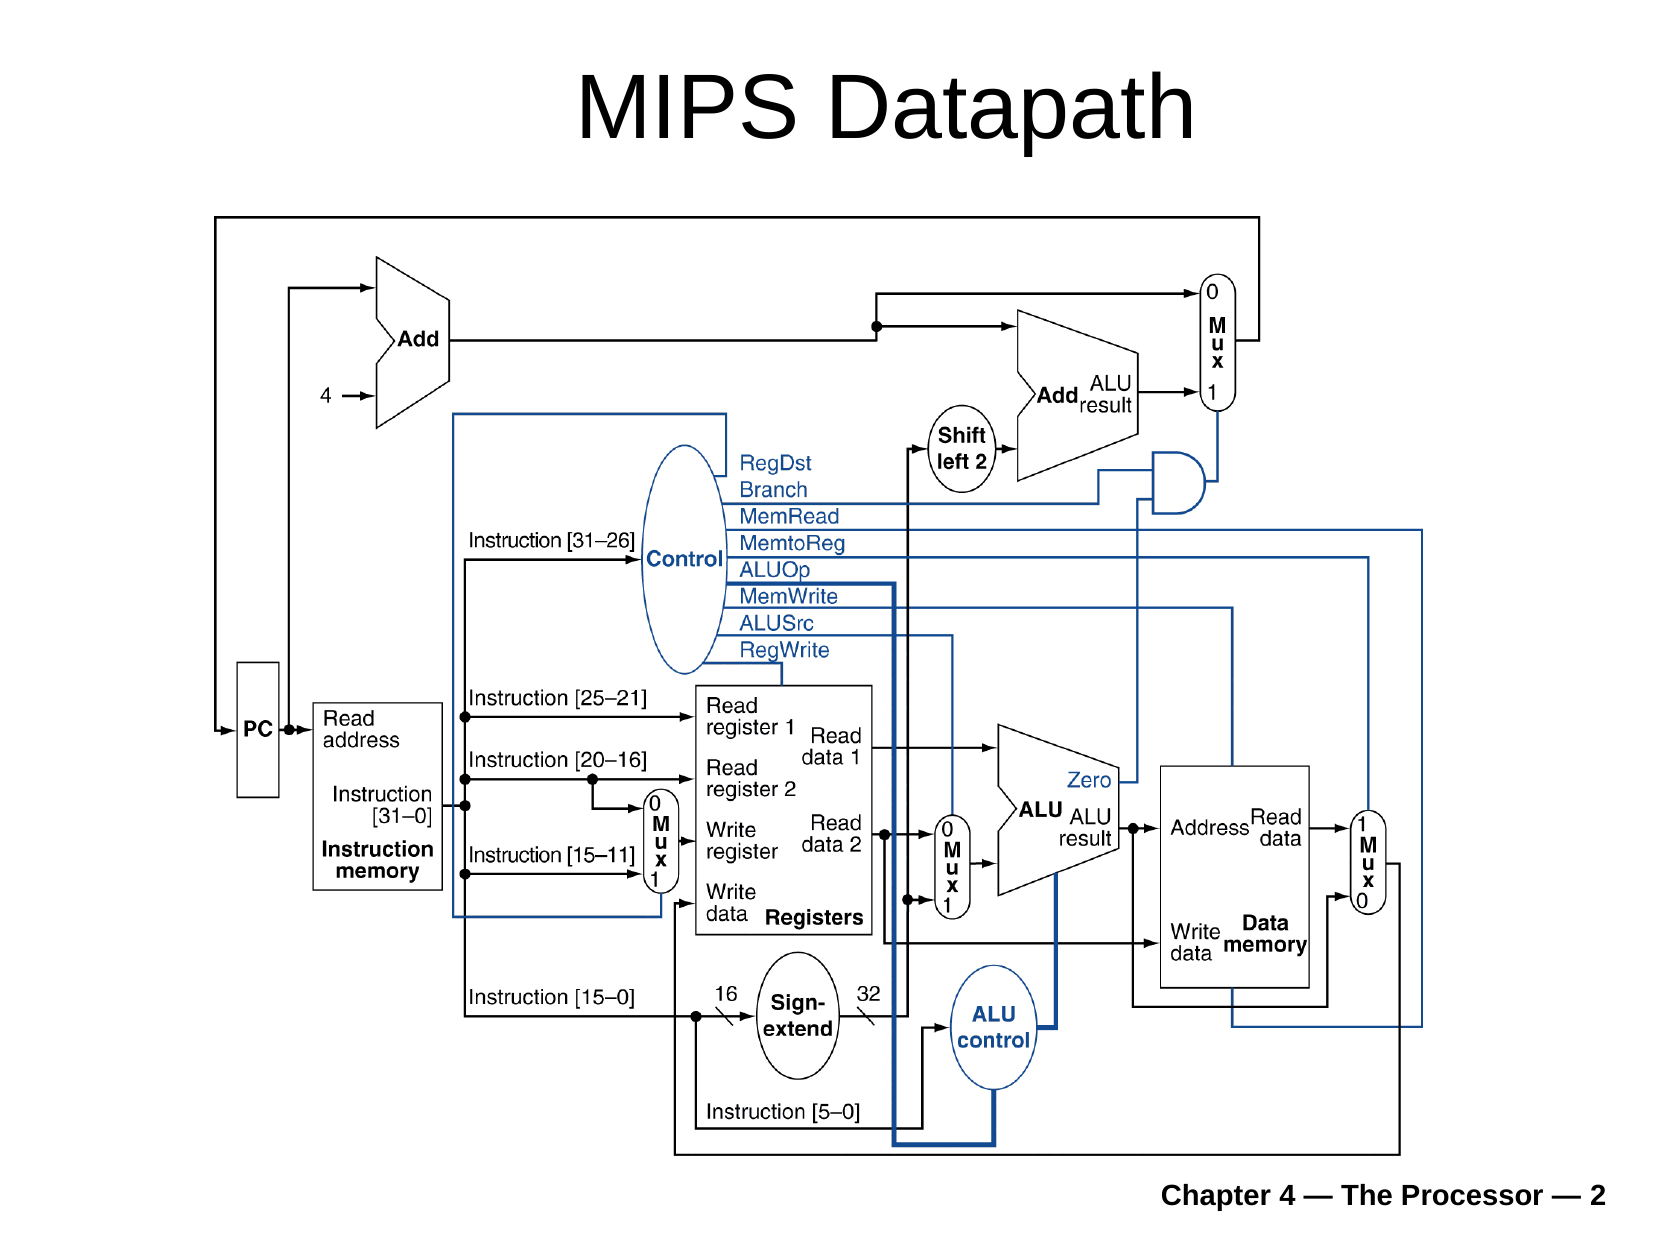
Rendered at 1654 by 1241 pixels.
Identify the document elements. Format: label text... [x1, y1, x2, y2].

title MIPS Datapath [123, 26, 1618, 165]
text_box Chapter 4 — The Processor — <number> [305, 1153, 1622, 1219]
picture [214, 216, 1423, 1156]
